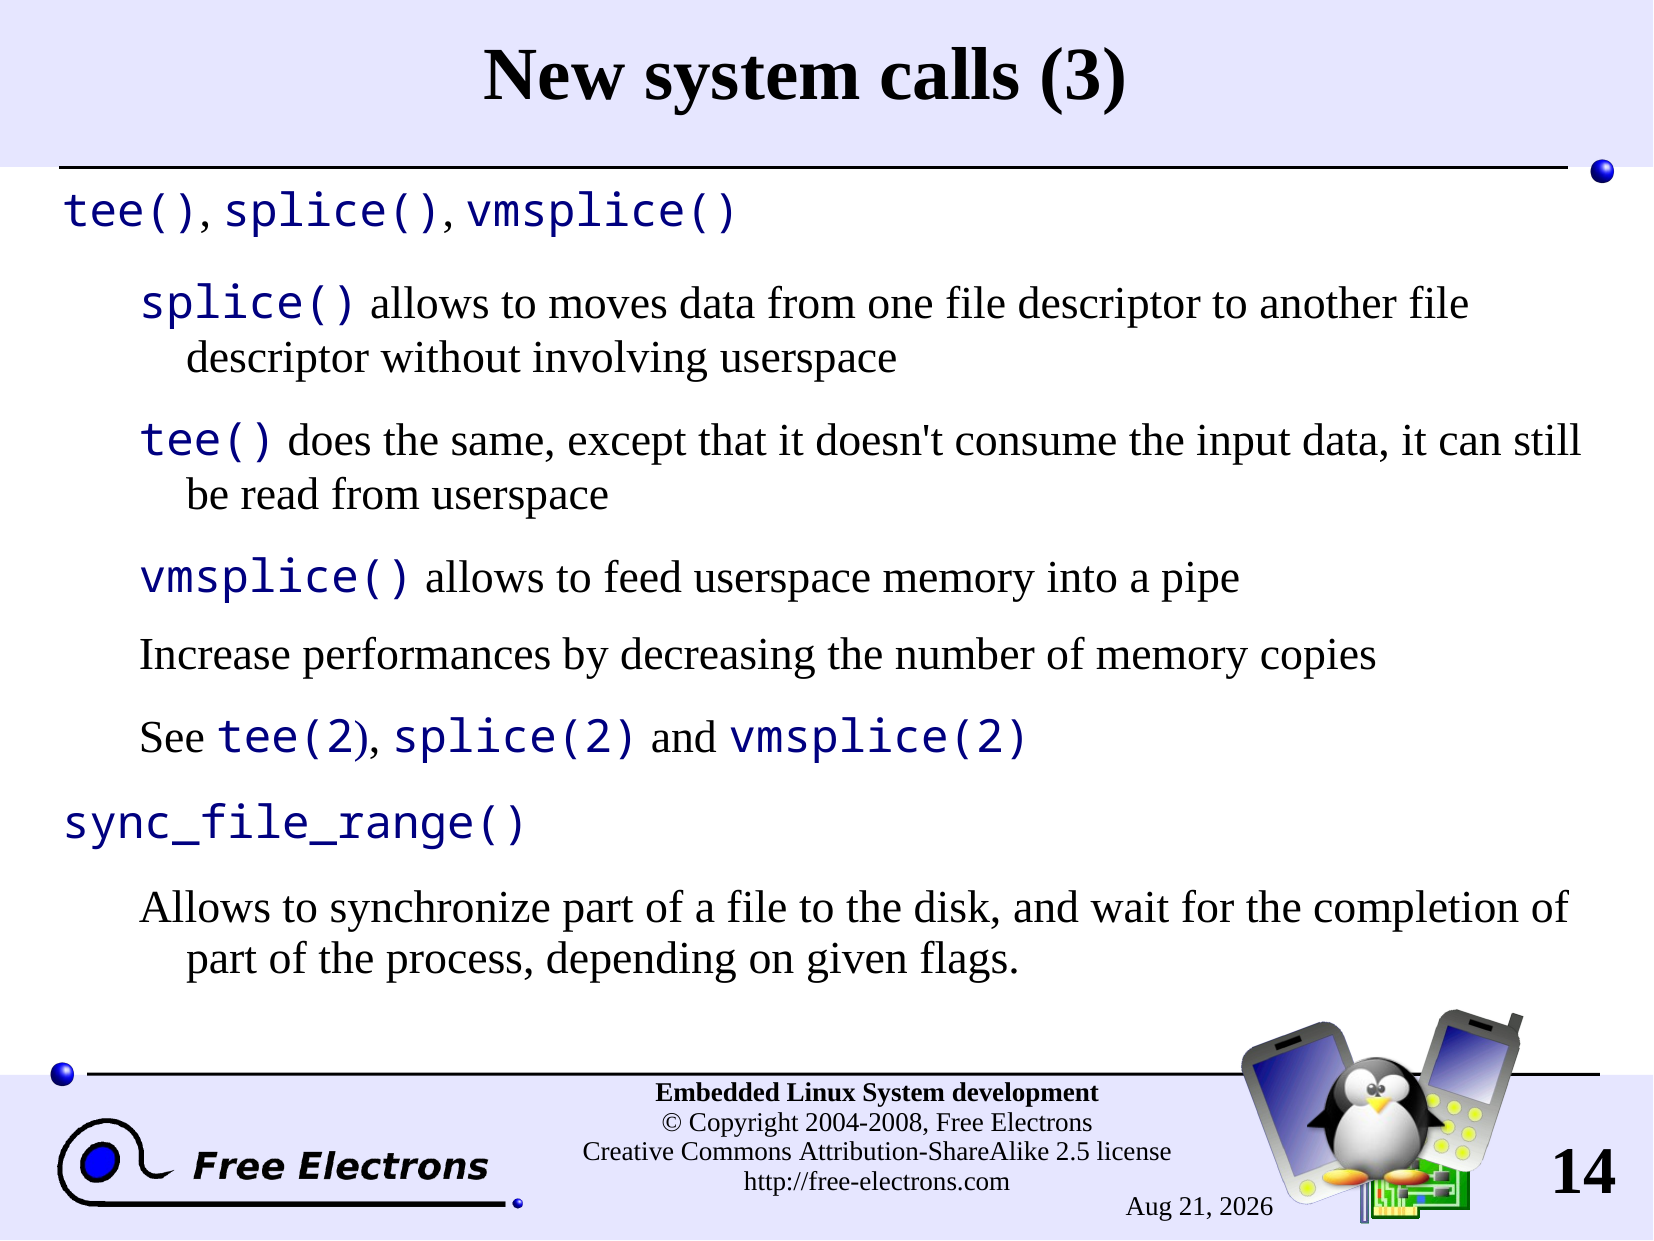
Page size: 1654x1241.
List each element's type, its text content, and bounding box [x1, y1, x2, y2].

picture [1225, 1027, 1534, 1241]
title New system calls (3) [60, 25, 1551, 124]
list tee(), splice(), vmsplice() splice() allows to moves data from one file descriptor to another file descriptor without involving userspace tee() does the same, except that it doesn't consume the input data, it can still be read from userspace vmsplice() allows to feed userspace memory into a pipe Increase performances by decreasing the number of memory copies See tee(2), splice(2) and vmsplice(2) sync_file_range() Allows to synchronize part of a file to the disk, and wait for the completion of part of the process, depending on given flags. [44, 177, 1595, 1027]
picture [50, 1107, 527, 1216]
